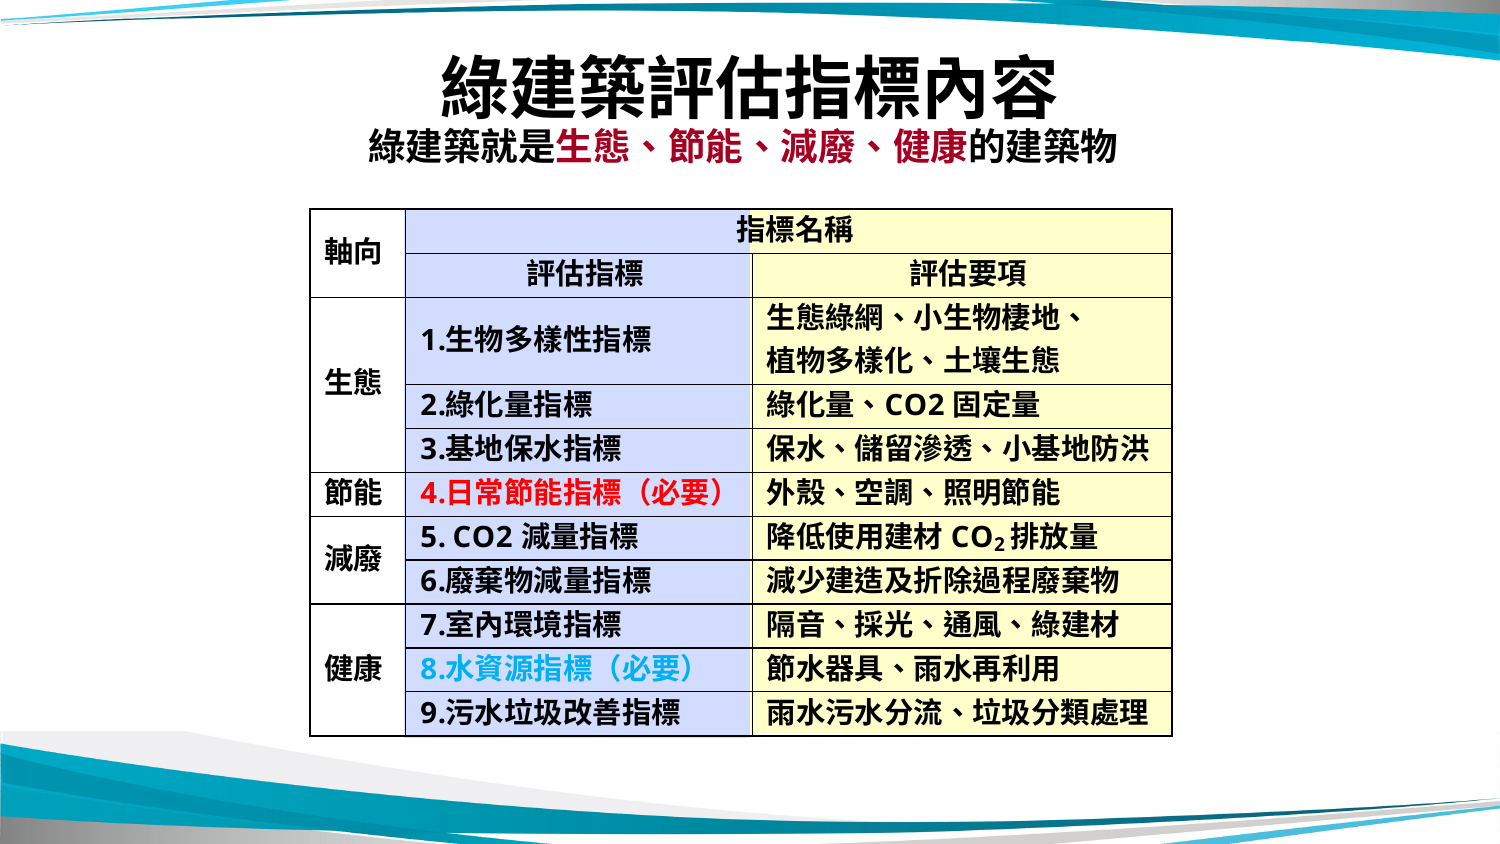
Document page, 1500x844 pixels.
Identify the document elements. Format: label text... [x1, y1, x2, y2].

title 綠建築評估指標內容 [75, 15, 1426, 157]
chart [300, 207, 1176, 844]
title 綠建築就是生態、節能、減廢、健康的建築物 [277, 100, 1209, 190]
